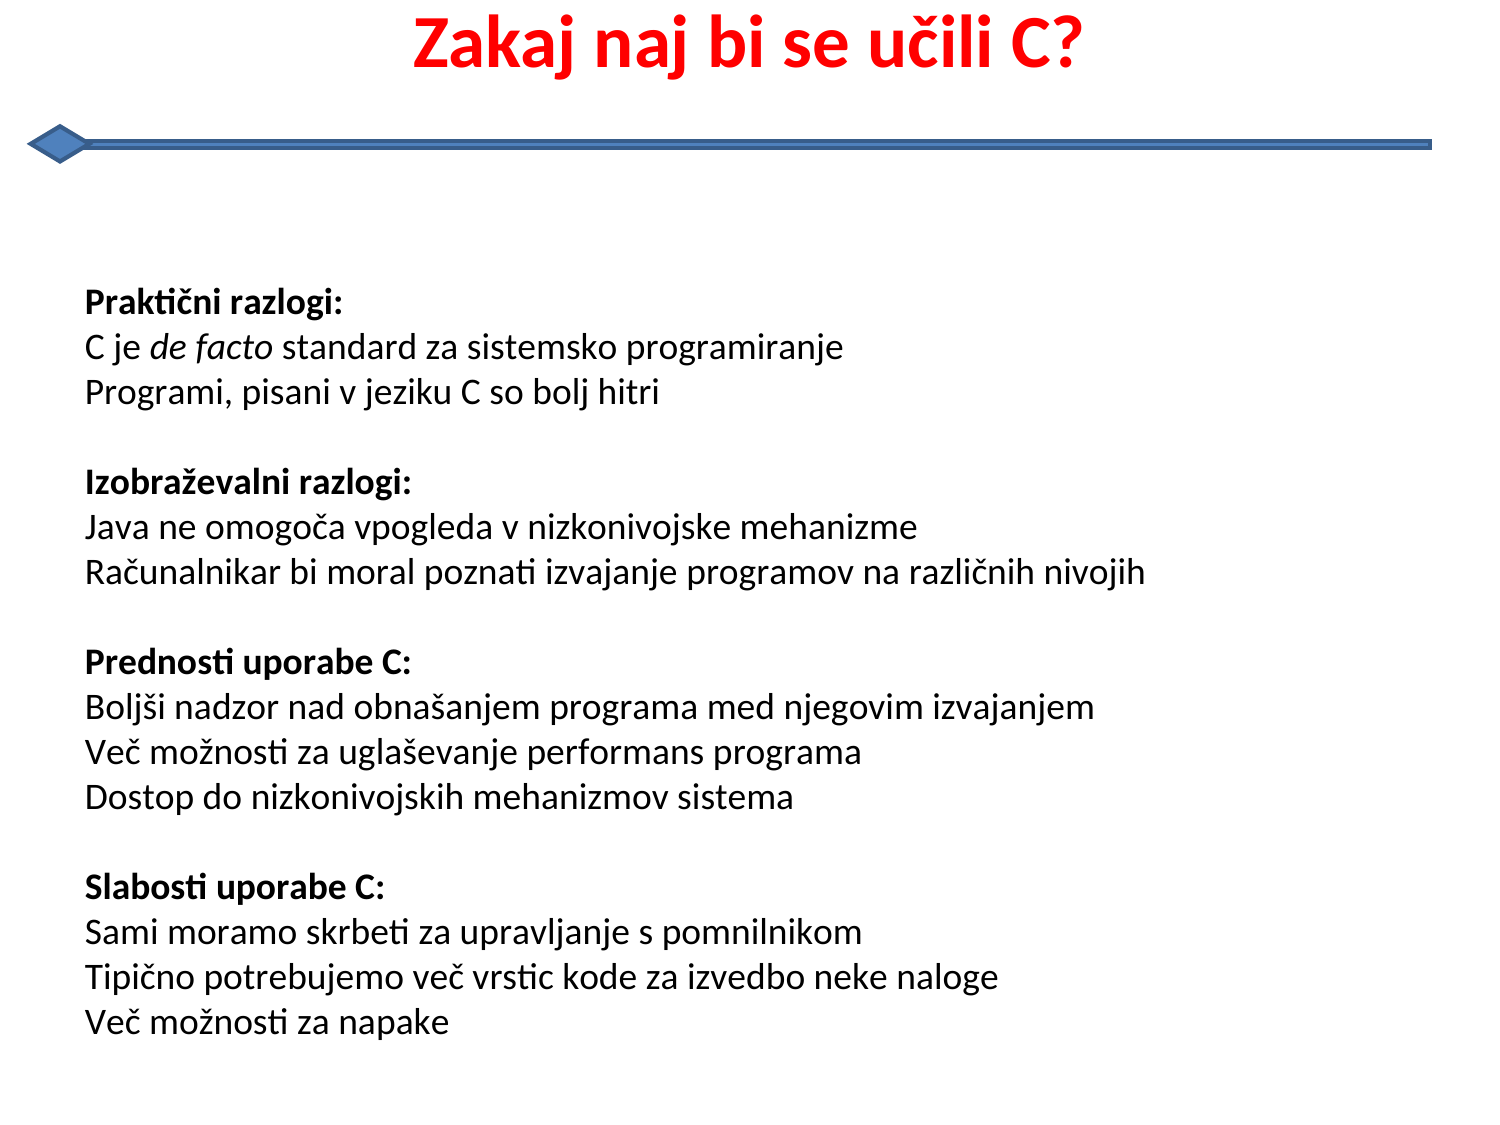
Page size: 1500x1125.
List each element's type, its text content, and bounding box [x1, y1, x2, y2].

text_box Praktični razlogi: C je de facto standard za sistemsko programiranje Programi, pisani v jeziku C so bolj hitri Izobraževalni razlogi: Java ne omogoča vpogleda v nizkonivojske mehanizme Računalnikar bi moral poznati izvajanje programov na različnih nivojih Prednosti uporabe C: Boljši nadzor nad obnašanjem programa med njegovim izvajanjem Več možnosti za uglaševanje performans programa Dostop do nizkonivojskih mehanizmov sistema Slabosti uporabe C: Sami moramo skrbeti za upravljanje s pomnilnikom Tipično potrebujemo več vrstic kode za izvedbo neke naloge Več možnosti za napake [70, 269, 1372, 1050]
title Zakaj naj bi se učili C? [75, 0, 1426, 180]
